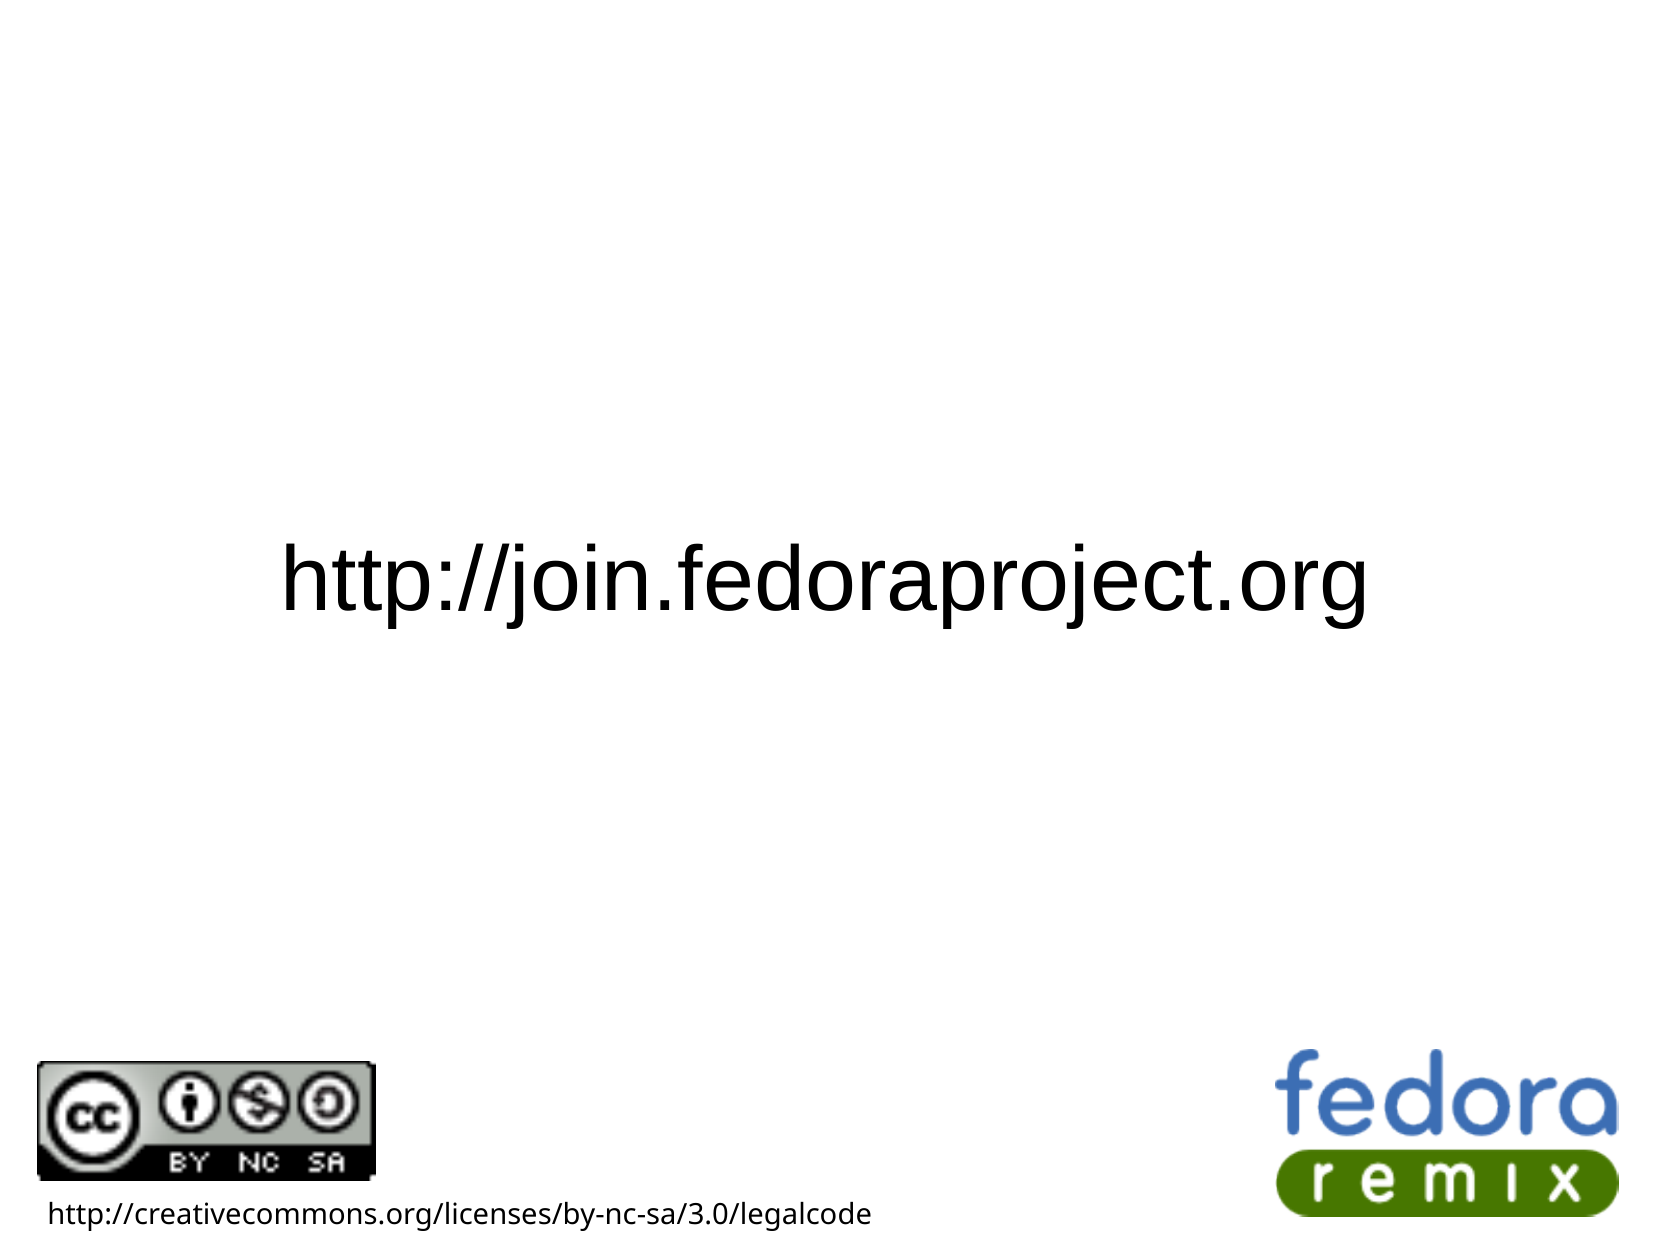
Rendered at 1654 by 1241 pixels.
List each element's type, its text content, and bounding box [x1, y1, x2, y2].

title http://join.fedoraproject.org [82, 56, 1571, 1102]
picture [37, 1061, 376, 1181]
text_box http://creativecommons.org/licenses/by-nc-sa/3.0/legalcode [32, 1186, 1048, 1241]
picture [1275, 1049, 1619, 1217]
